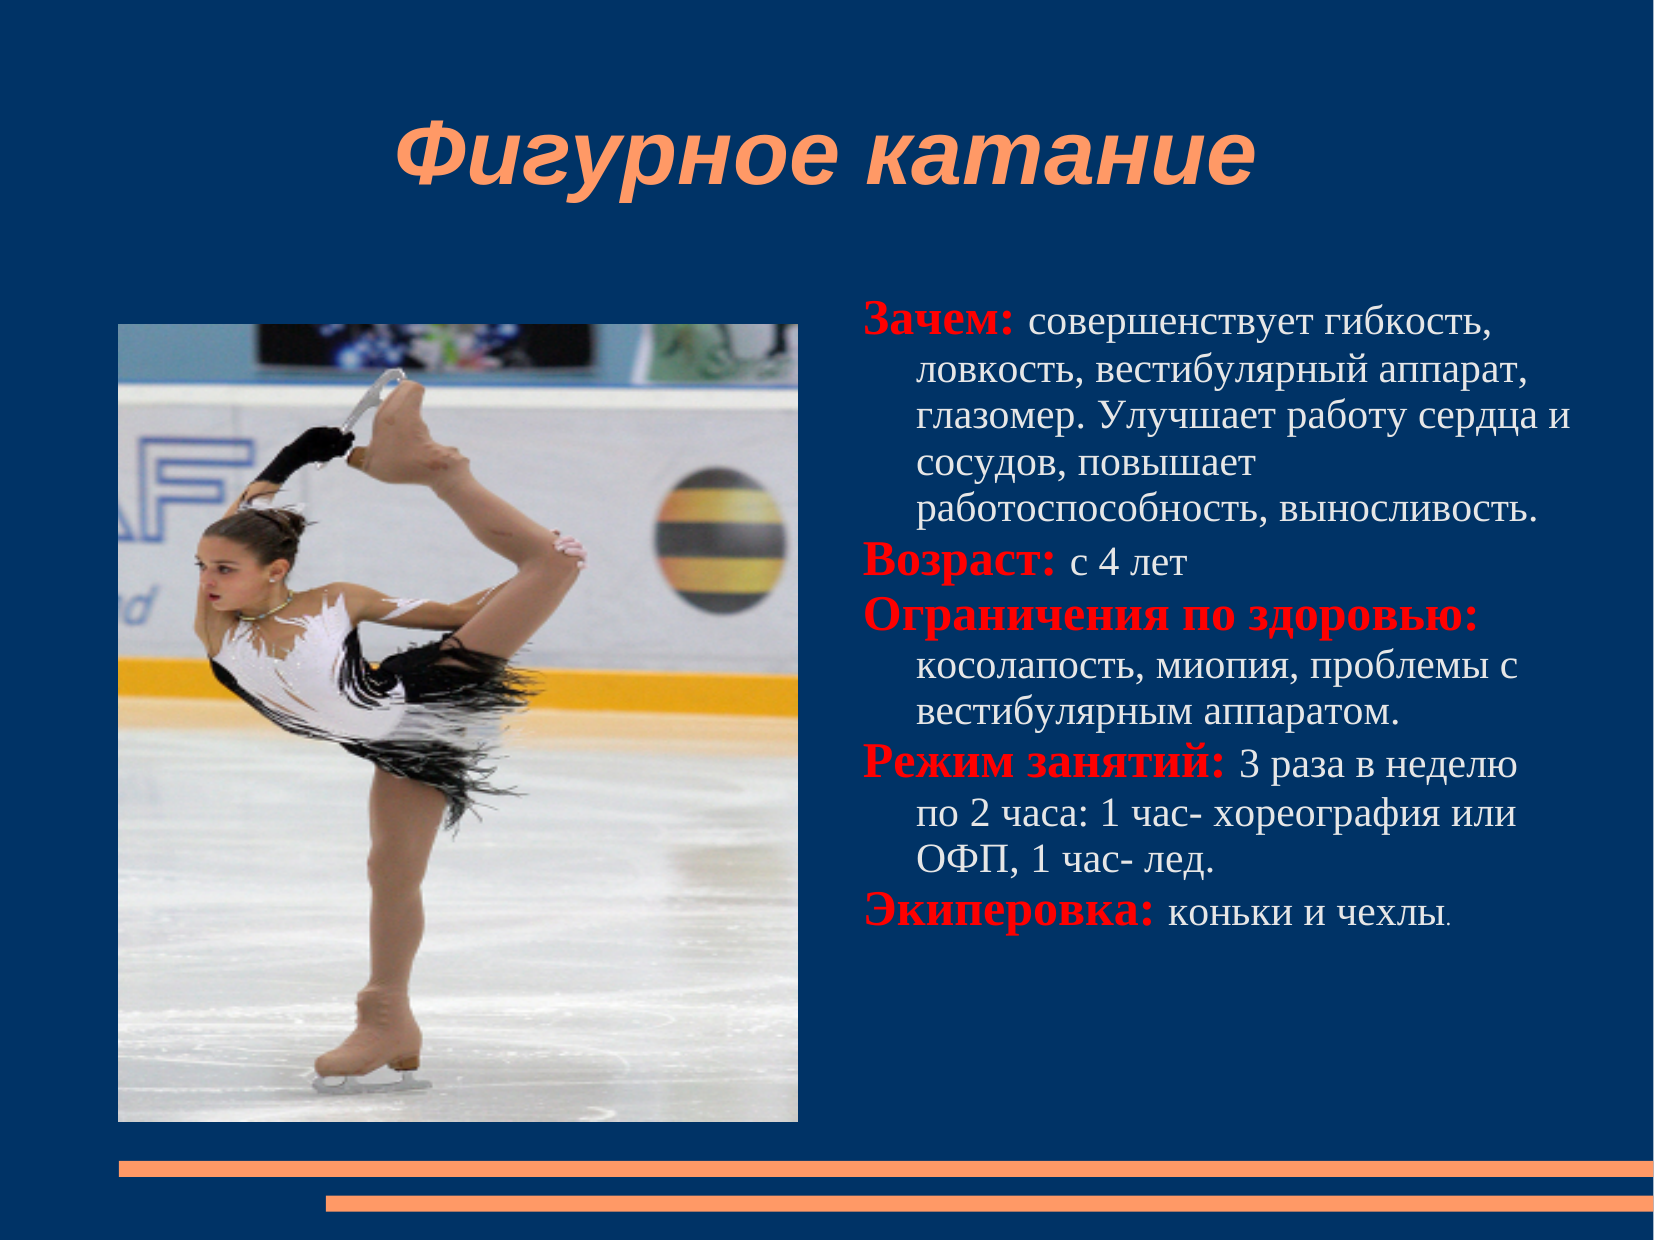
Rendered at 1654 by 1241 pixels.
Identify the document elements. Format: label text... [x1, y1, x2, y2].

picture [118, 322, 824, 1132]
title Фигурное катание [82, 56, 1571, 250]
list Зачем: совершенствует гибкость, ловкость, вестибулярный аппарат, глазомер. Улучшает работу сердца и сосудов, повышает работоспособность, выносливость. Возраст: с 4 лет Ограничения по здоровью: косолапость, миопия, проблемы с вестибулярным аппаратом. Режим занятий: 3 раза в неделю по 2 часа: 1 час- хореография или ОФП, 1 час- лед. Экиперовка: коньки и чехлы. [845, 290, 1572, 1094]
